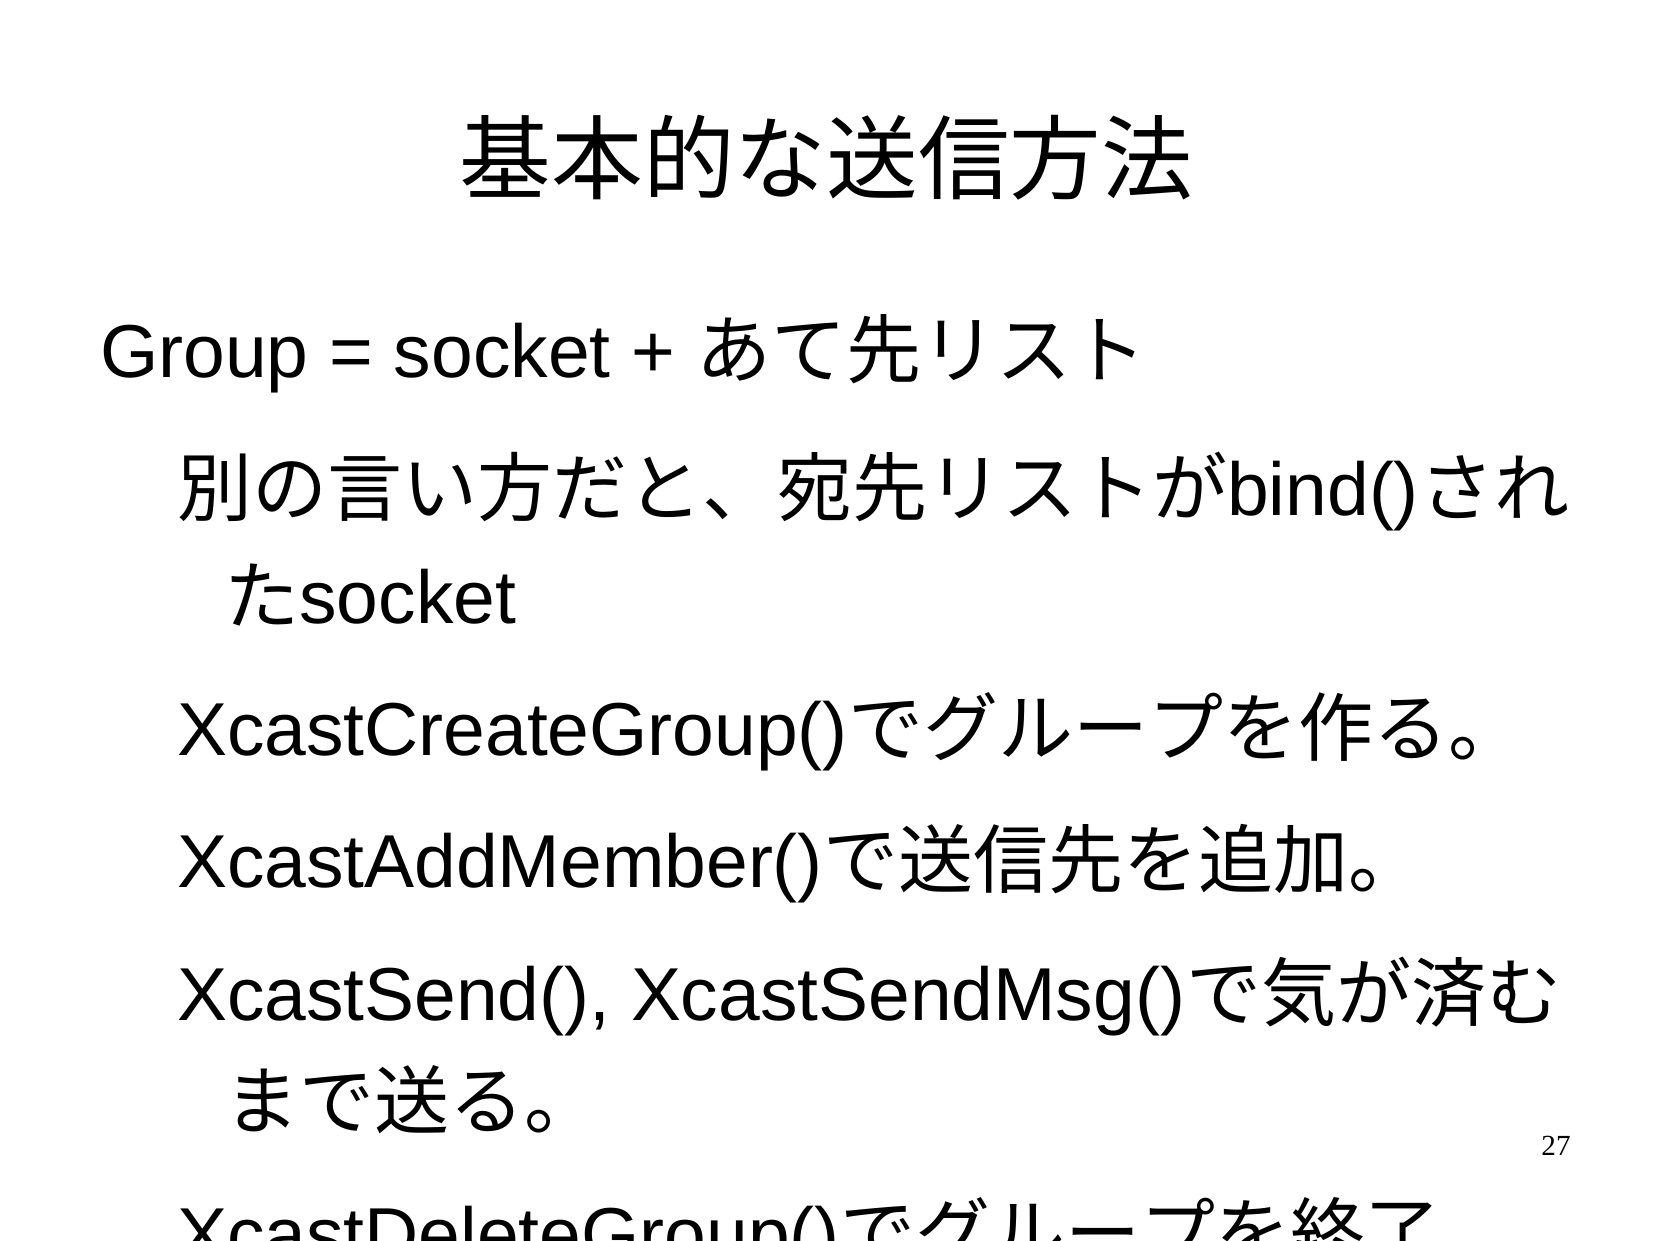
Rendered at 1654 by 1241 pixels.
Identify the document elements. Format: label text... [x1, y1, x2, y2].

title 基本的な送信方法 [82, 49, 1571, 257]
list Group = socket + あて先リスト 別の言い方だと、宛先リストがbind()されたsocket XcastCreateGroup()でグループを作る。 XcastAddMember()で送信先を追加。 XcastSend(), XcastSendMsg()で気が済むまで送る。 XcastDeleteGroup()でグループを終了。 [82, 290, 1571, 1109]
